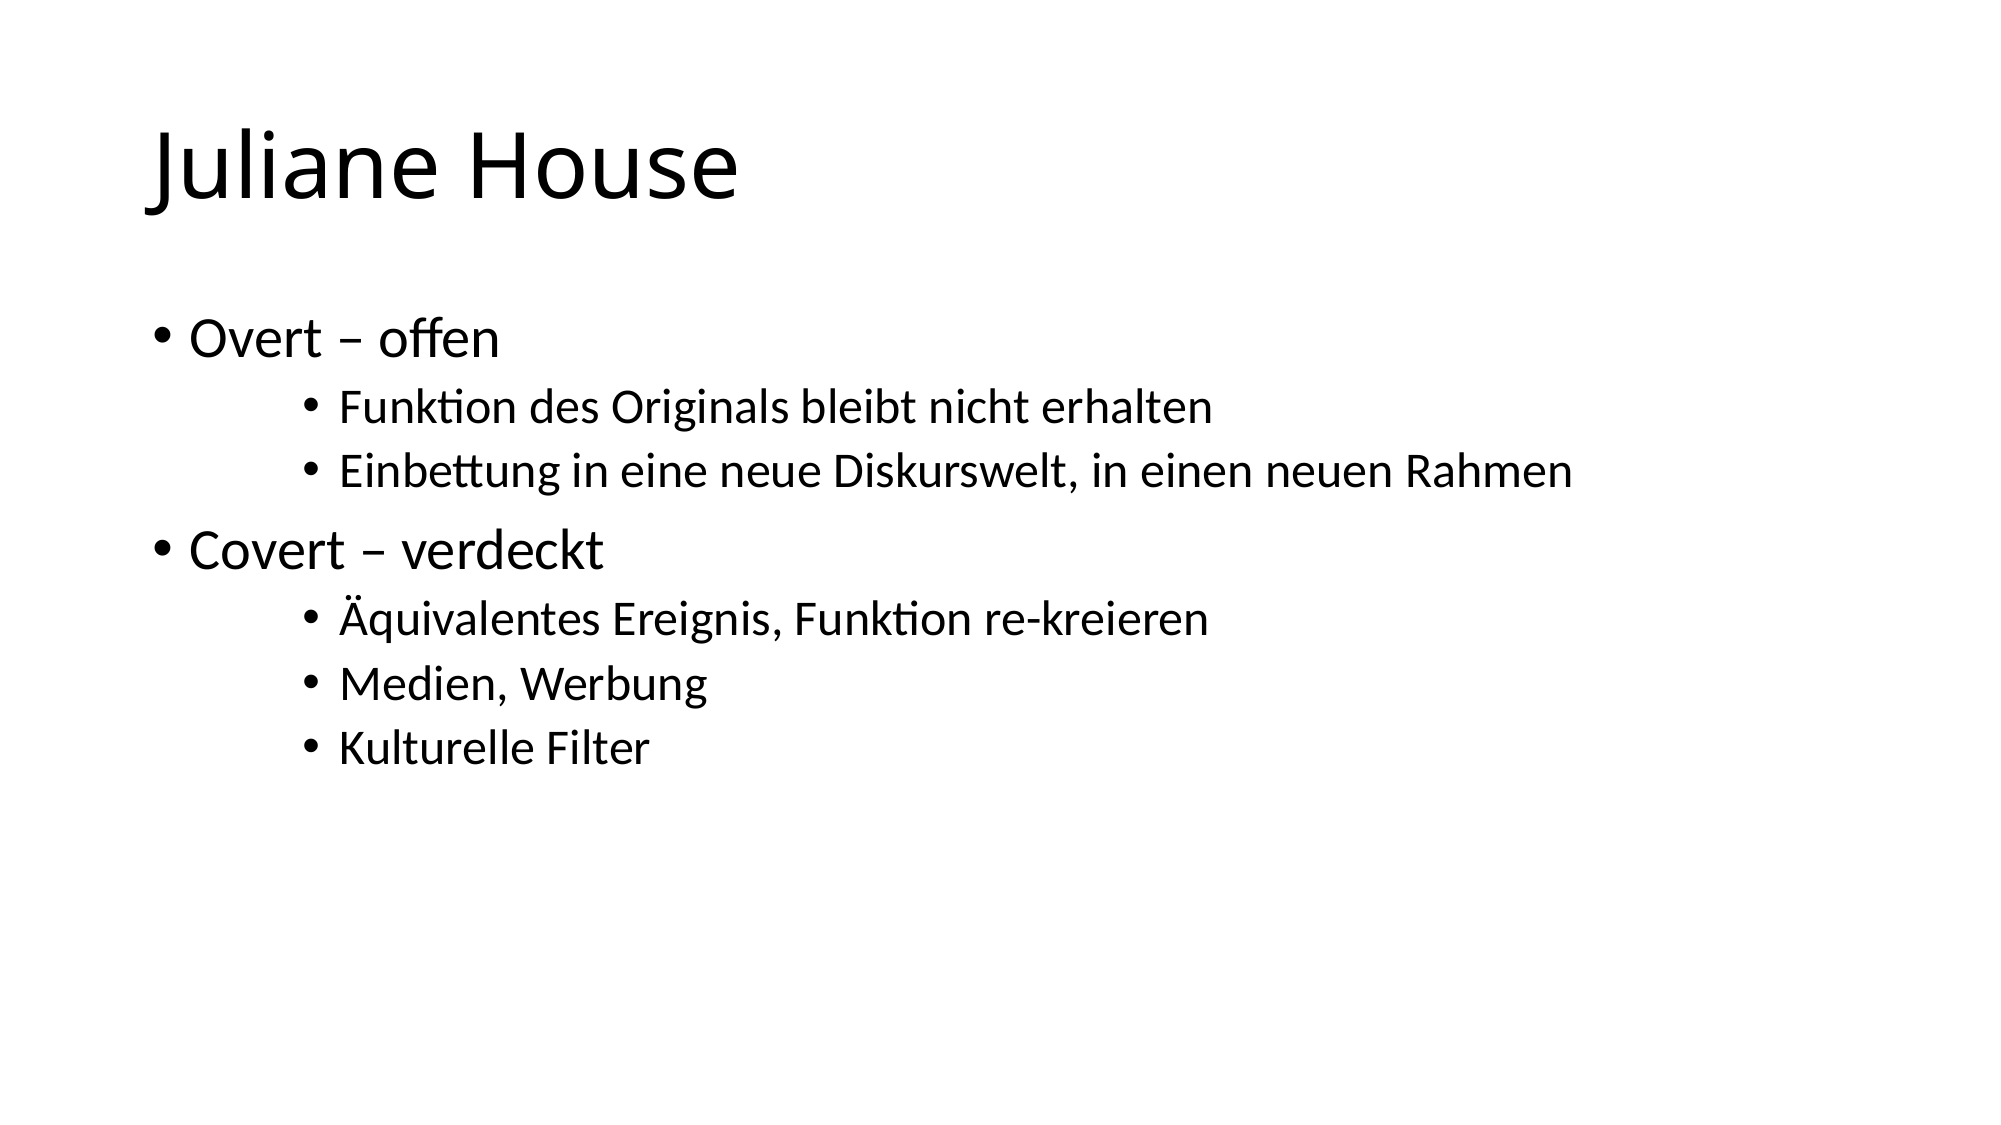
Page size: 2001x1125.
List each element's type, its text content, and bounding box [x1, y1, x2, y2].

list Overt – offen Funktion des Originals bleibt nicht erhalten Einbettung in eine neue Diskurswelt, in einen neuen Rahmen Covert – verdeckt Äquivalentes Ereignis, Funktion re-kreieren Medien, Werbung Kulturelle Filter [137, 299, 1863, 1014]
title Juliane House [137, 59, 1863, 278]
